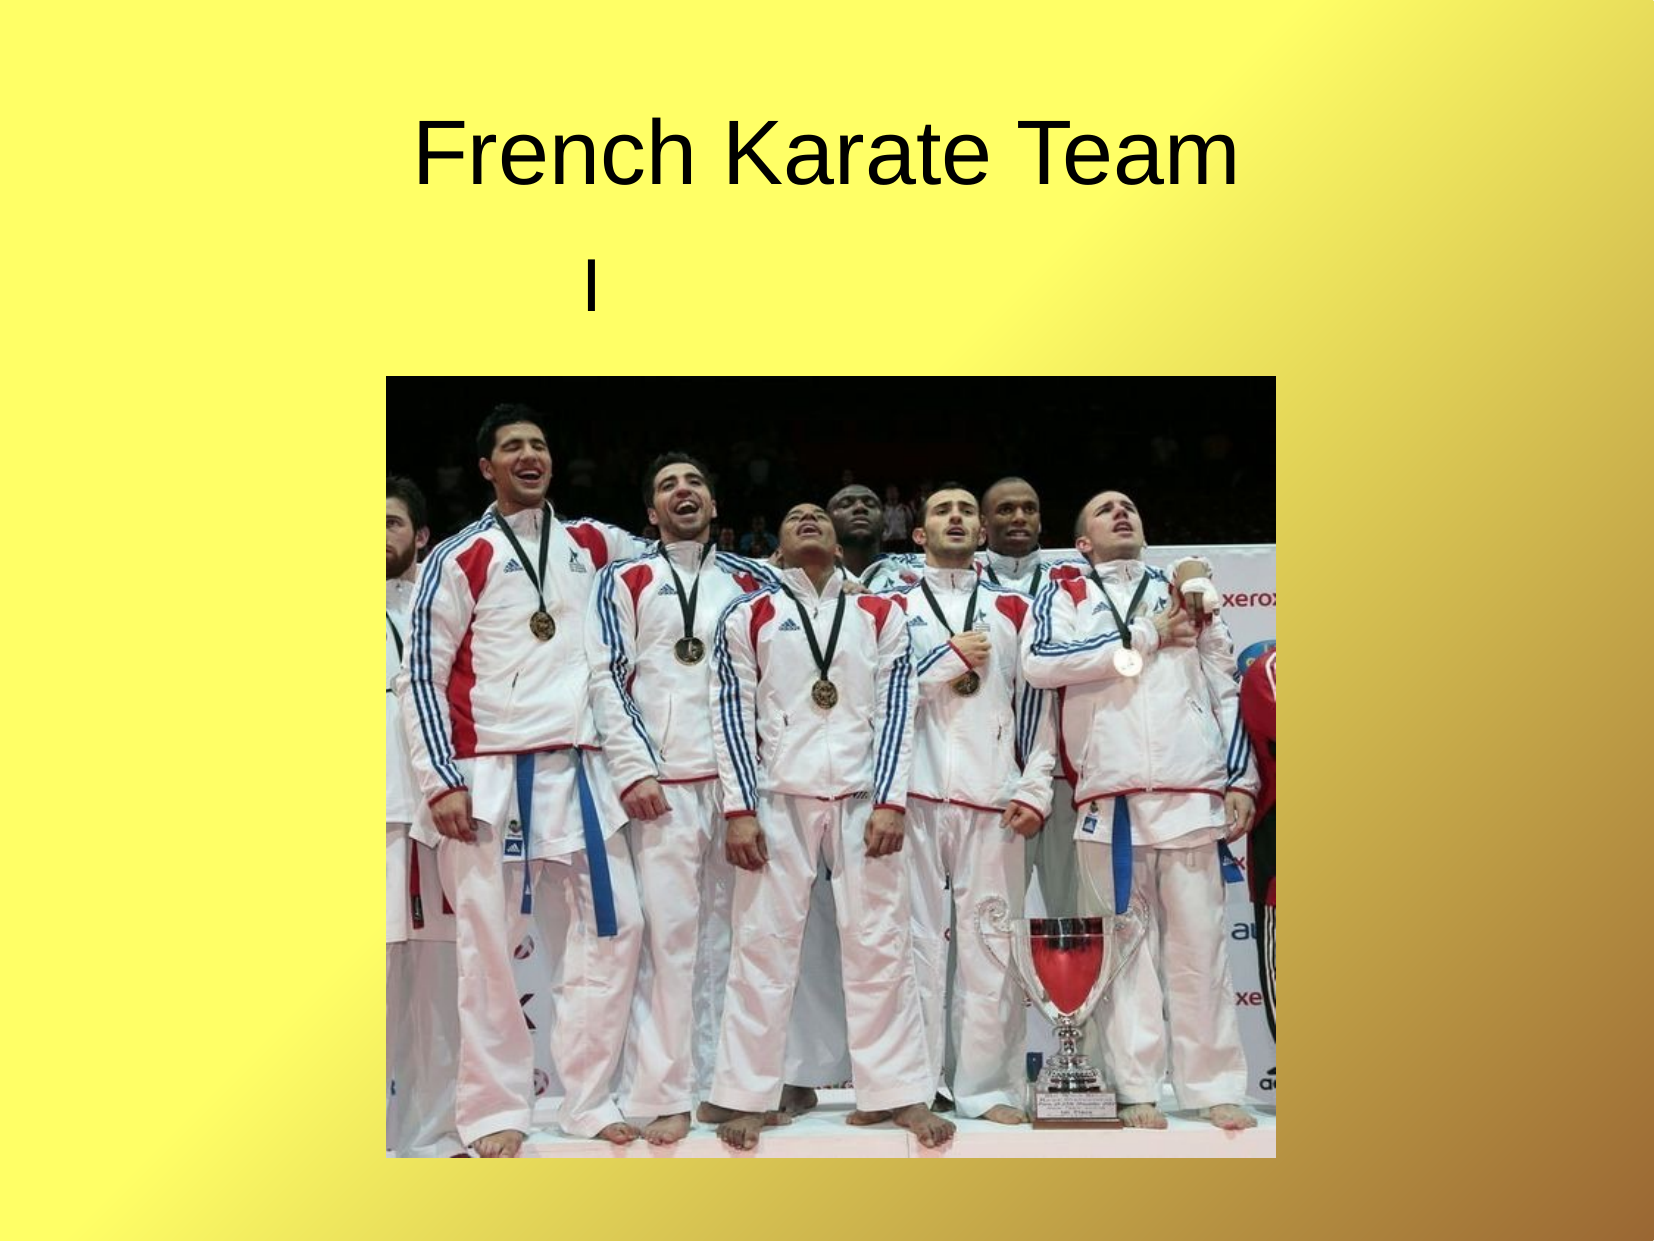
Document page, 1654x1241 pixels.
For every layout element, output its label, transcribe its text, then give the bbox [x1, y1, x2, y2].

picture [386, 376, 1276, 1158]
title French Karate Team [82, 49, 1571, 257]
text_box I [566, 236, 1193, 336]
